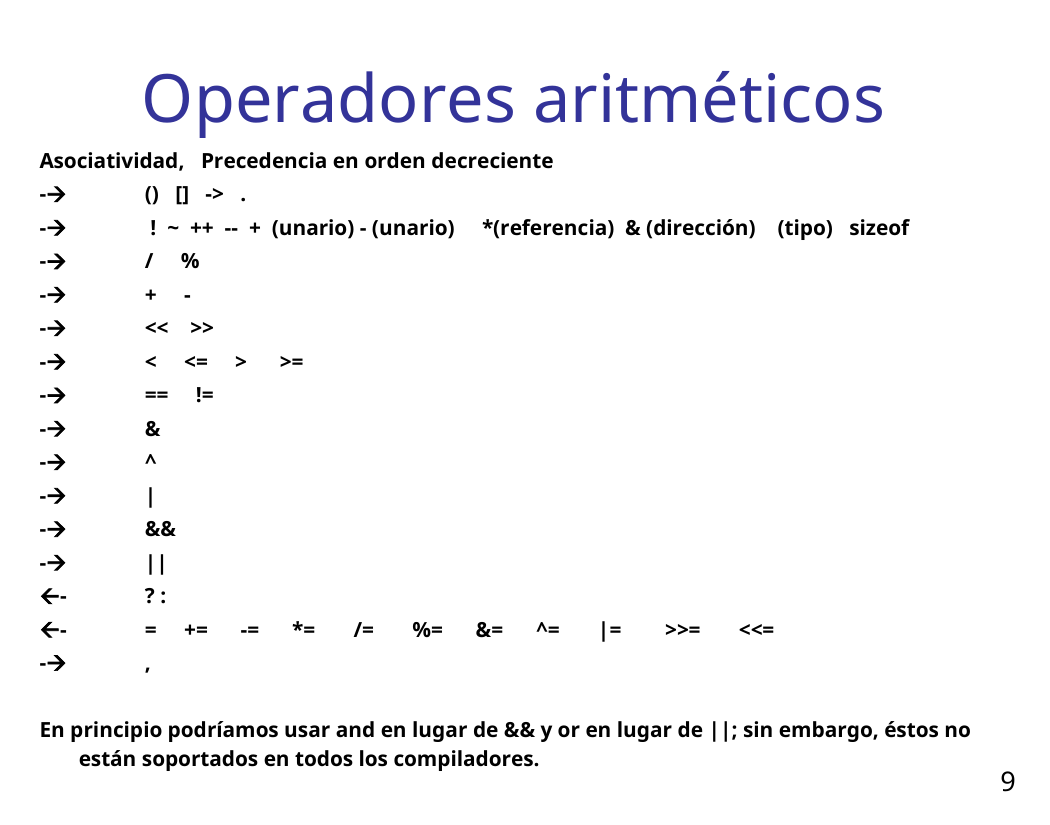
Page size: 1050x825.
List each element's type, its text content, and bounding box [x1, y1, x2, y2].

list Asociatividad, Precedencia en orden decreciente - () [] -> . - ! ~ ++ -- + (unario) - (unario) *(referencia) & (dirección) (tipo) sizeof - / % - + - - << >> - < <= > >= - == != - & - ^ - | - && - || - ? : - = += -= *= /= %= &= ^= |= >>= <<= - , En principio podríamos usar and en lugar de && y or en lugar de ||; sin embargo, éstos no están soportados en todos los compiladores. [28, 140, 1022, 744]
title Operadores aritméticos [131, 27, 1026, 148]
